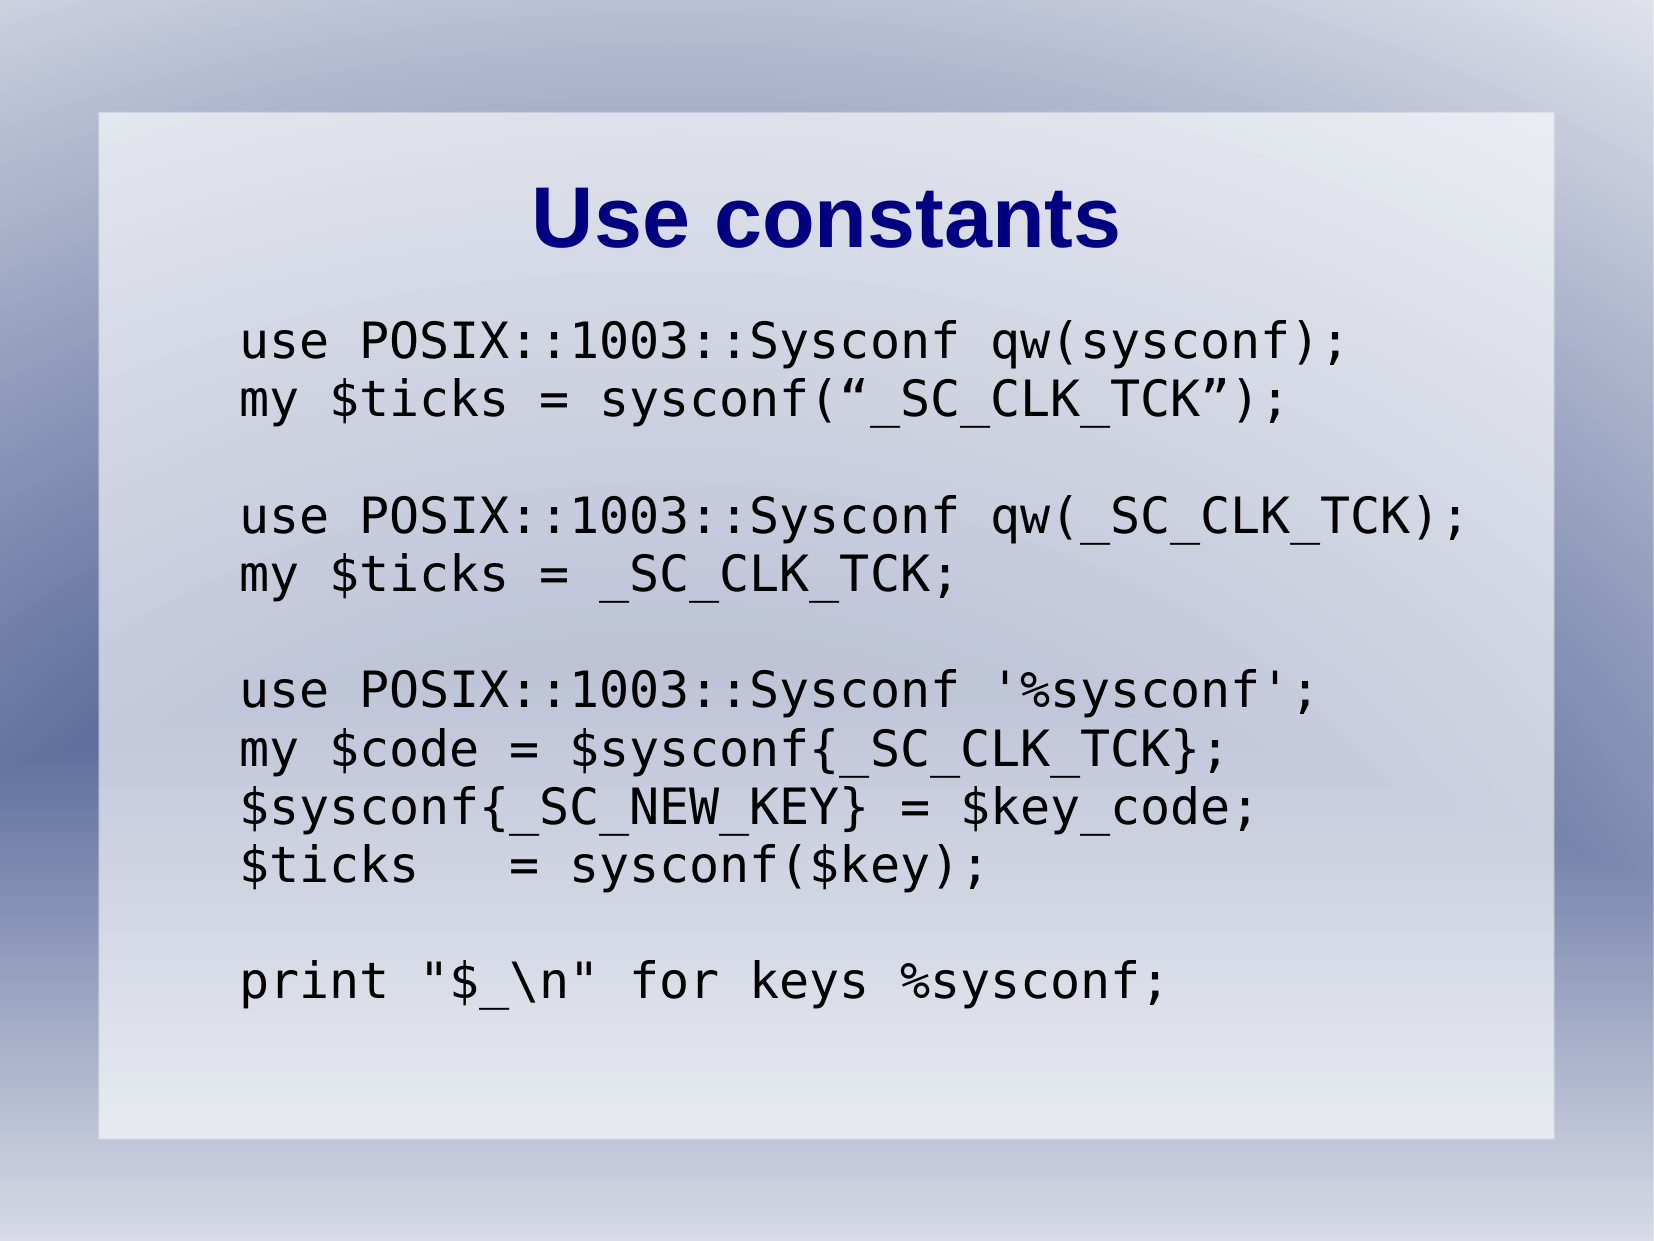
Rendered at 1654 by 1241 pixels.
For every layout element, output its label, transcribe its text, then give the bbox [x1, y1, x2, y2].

title Use constants [118, 114, 1536, 322]
text_box use POSIX::1003::Sysconf qw(sysconf); my $ticks = sysconf(“_SC_CLK_TCK”); use POSIX::1003::Sysconf qw(_SC_CLK_TCK); my $ticks = _SC_CLK_TCK; use POSIX::1003::Sysconf '%sysconf'; my $code = $sysconf{_SC_CLK_TCK}; $sysconf{_SC_NEW_KEY} = $key_code; $ticks = sysconf($key); print "$_\n" for keys %sysconf; [225, 304, 1485, 1019]
picture [0, 0, 1654, 1241]
